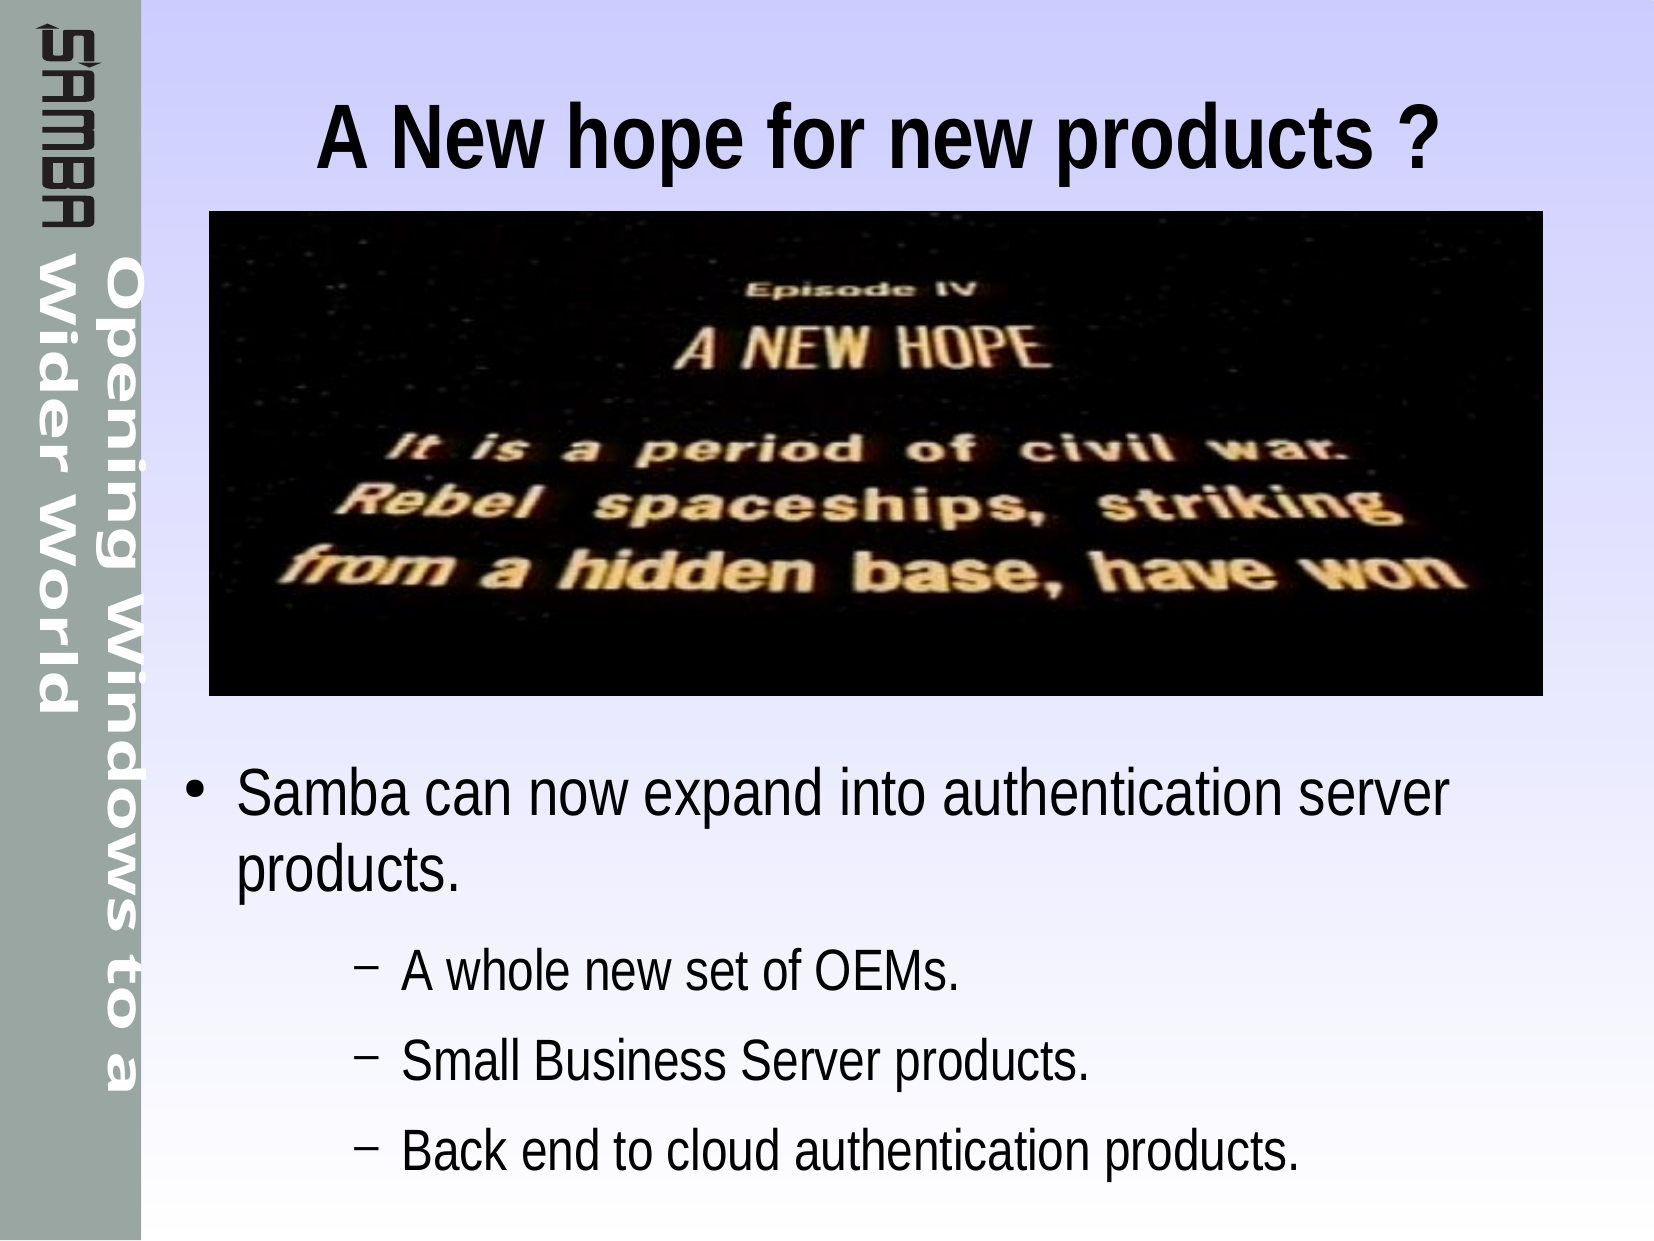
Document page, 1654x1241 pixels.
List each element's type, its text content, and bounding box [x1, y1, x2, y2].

title A New hope for new products ? [173, 31, 1586, 239]
picture [209, 211, 1543, 696]
list Samba can now expand into authentication server products. A whole new set of OEMs. Small Business Server products. Back end to cloud authentication products. [165, 752, 1578, 1179]
